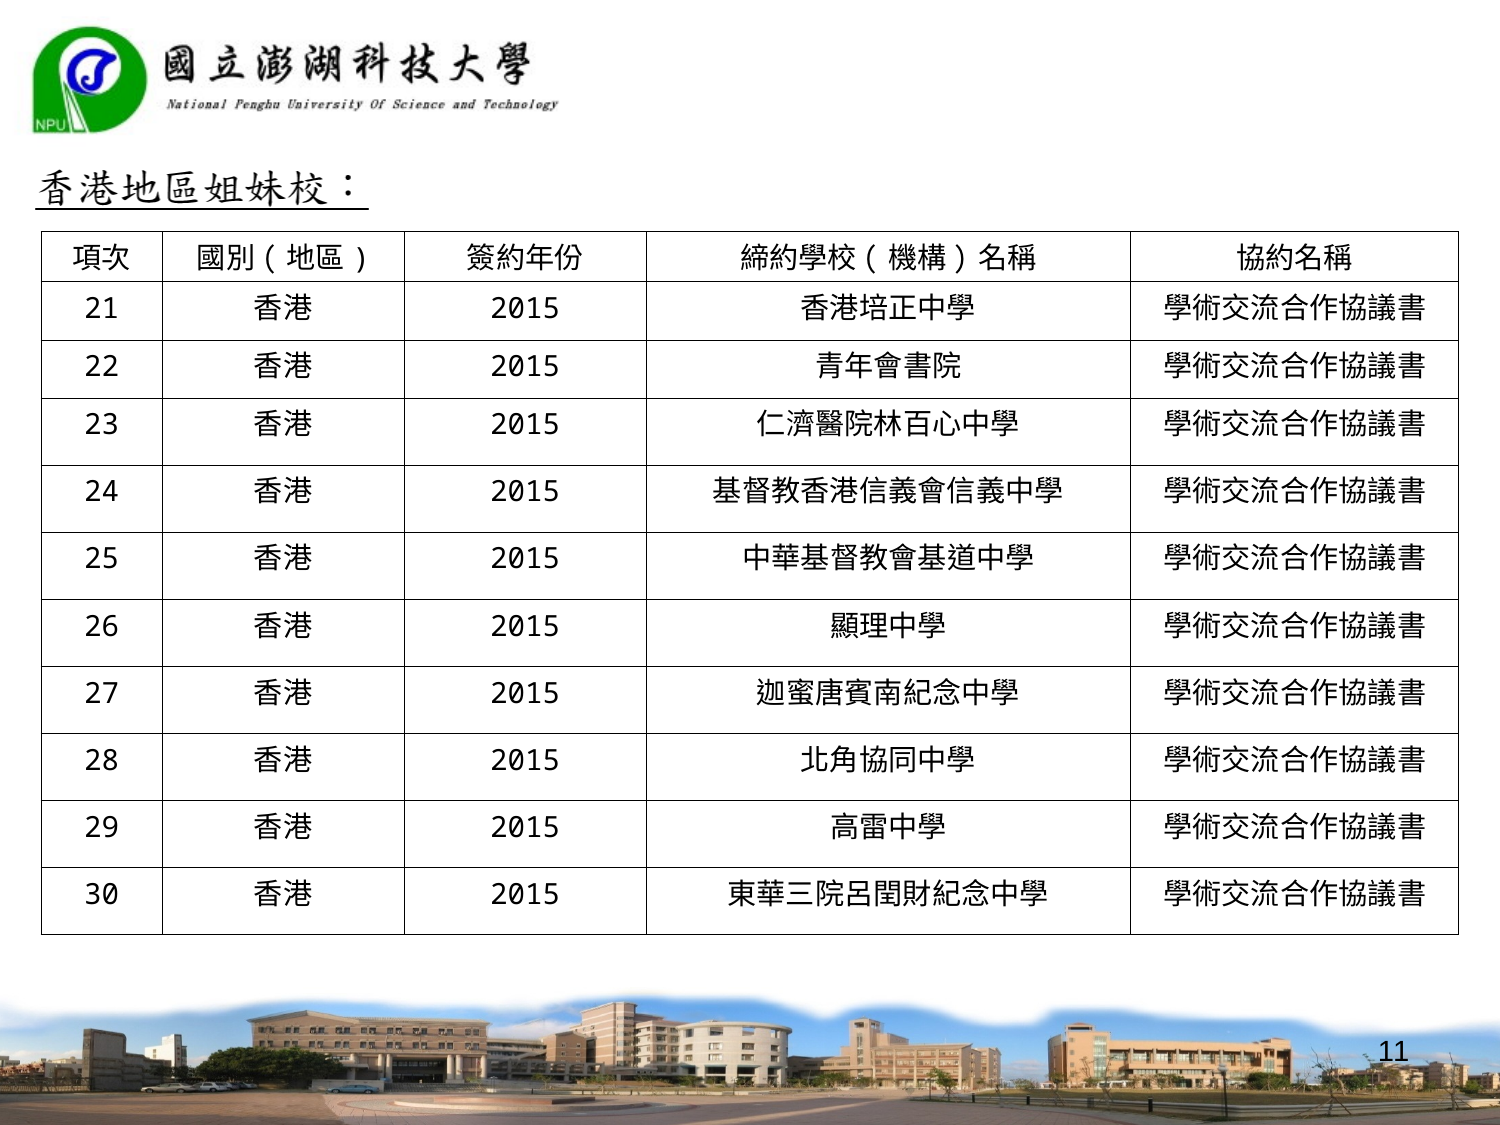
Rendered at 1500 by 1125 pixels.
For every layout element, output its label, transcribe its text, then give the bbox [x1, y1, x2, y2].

table_cell 香港培正中學 [647, 282, 1130, 340]
text_box <編號> [1074, 1024, 1426, 1103]
table_header 簽約年份 [405, 232, 646, 281]
table_cell 香港 [163, 282, 404, 340]
table_cell 學術交流合作協議書 [1131, 600, 1458, 666]
table_cell 香港 [163, 734, 404, 800]
table_cell 2015 [405, 341, 646, 398]
table_cell 23 [42, 399, 162, 465]
table_cell 仁濟醫院林百心中學 [647, 399, 1130, 465]
table_cell 學術交流合作協議書 [1131, 868, 1458, 934]
table_cell 學術交流合作協議書 [1131, 734, 1458, 800]
table_cell 2015 [405, 600, 646, 666]
table_cell 21 [42, 282, 162, 340]
table_cell 北角協同中學 [647, 734, 1130, 800]
table_cell 2015 [405, 533, 646, 599]
table_cell 高雷中學 [647, 801, 1130, 867]
table_cell 學術交流合作協議書 [1131, 667, 1458, 733]
table_cell 學術交流合作協議書 [1131, 801, 1458, 867]
table_cell 香港 [163, 667, 404, 733]
table_header 項次 [42, 232, 162, 281]
table_cell 香港 [163, 533, 404, 599]
table_cell 香港 [163, 868, 404, 934]
table_cell 2015 [405, 801, 646, 867]
table_cell 青年會書院 [647, 341, 1130, 398]
table_cell 2015 [405, 466, 646, 532]
table_cell 學術交流合作協議書 [1131, 341, 1458, 398]
table_cell 28 [42, 734, 162, 800]
table_cell 中華基督教會基道中學 [647, 533, 1130, 599]
table_cell 香港 [163, 801, 404, 867]
table_cell 學術交流合作協議書 [1131, 533, 1458, 599]
table_cell 2015 [405, 667, 646, 733]
table_cell 2015 [405, 868, 646, 934]
table_cell 香港 [163, 466, 404, 532]
table_cell 30 [42, 868, 162, 934]
table_cell 香港 [163, 600, 404, 666]
picture [0, 0, 1500, 1125]
table_cell 迦蜜唐賓南紀念中學 [647, 667, 1130, 733]
table_cell 香港 [163, 399, 404, 465]
table_cell 29 [42, 801, 162, 867]
table_cell 香港 [163, 341, 404, 398]
table_cell 2015 [405, 282, 646, 340]
table_cell 25 [42, 533, 162, 599]
table_header 締約學校(機構)名稱 [647, 232, 1130, 281]
table_cell 2015 [405, 399, 646, 465]
table_cell 2015 [405, 734, 646, 800]
table_cell 學術交流合作協議書 [1131, 282, 1458, 340]
table_header 國別(地區) [163, 232, 404, 281]
table_cell 學術交流合作協議書 [1131, 399, 1458, 465]
table_cell 24 [42, 466, 162, 532]
table_cell 東華三院呂閏財紀念中學 [647, 868, 1130, 934]
table_cell 顯理中學 [647, 600, 1130, 666]
table_cell 26 [42, 600, 162, 666]
table_cell 27 [42, 667, 162, 733]
table_cell 學術交流合作協議書 [1131, 466, 1458, 532]
table_cell 基督教香港信義會信義中學 [647, 466, 1130, 532]
table_header 協約名稱 [1131, 232, 1458, 281]
table_cell 22 [42, 341, 162, 398]
